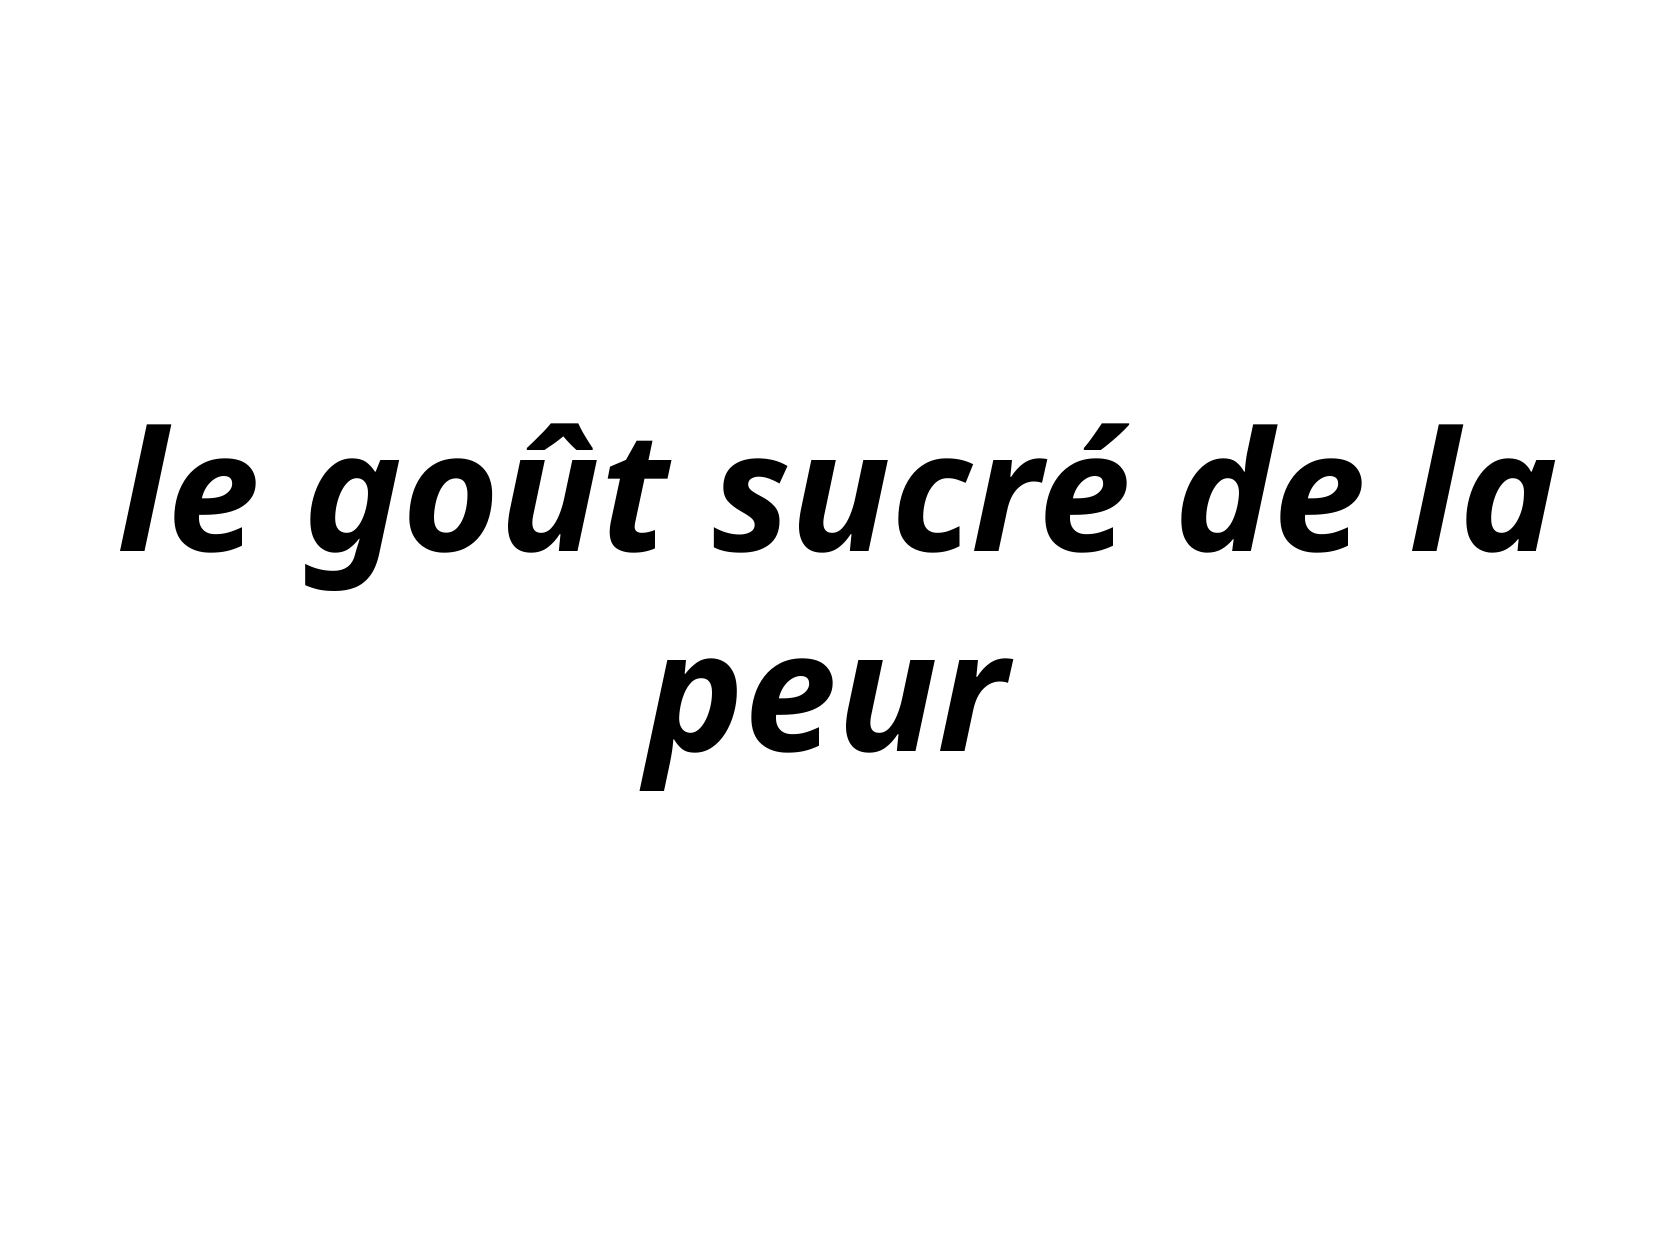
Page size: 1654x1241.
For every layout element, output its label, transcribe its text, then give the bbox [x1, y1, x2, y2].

list le goût sucré de la peur [82, 290, 1571, 790]
